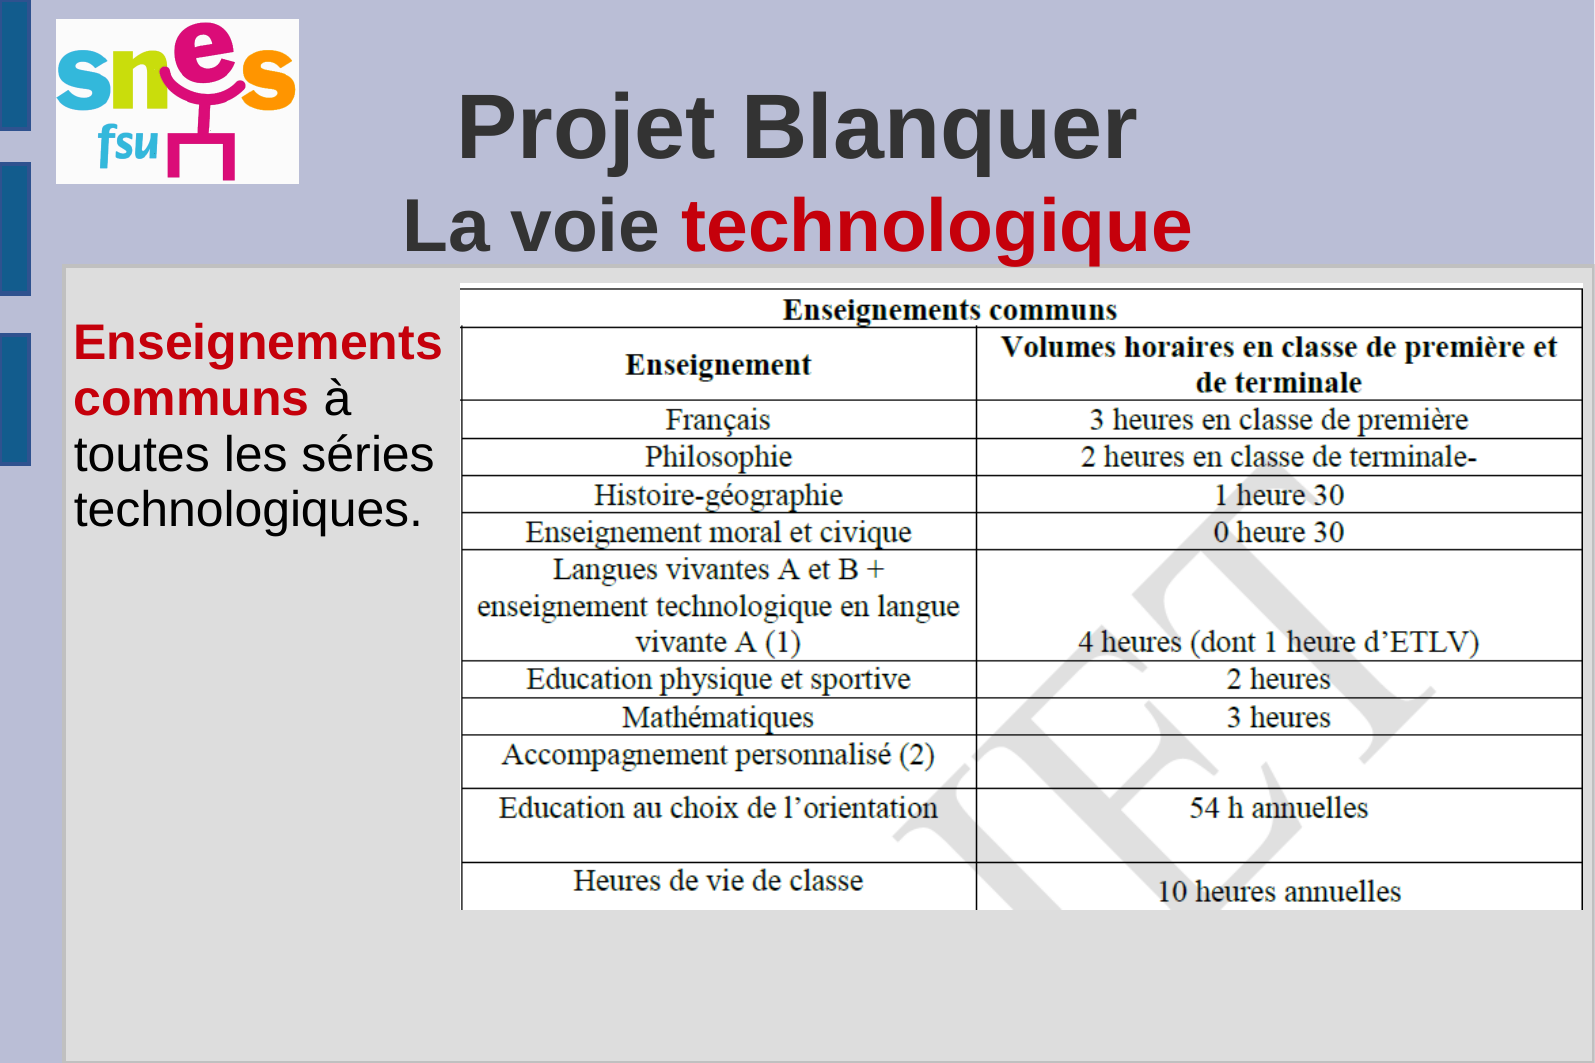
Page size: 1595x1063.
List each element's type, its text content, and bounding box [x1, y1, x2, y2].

picture [56, 19, 299, 184]
title Projet Blanquer La voie technologique [117, 64, 1479, 270]
text_box Enseignements communs à toutes les séries technologiques. [59, 307, 460, 657]
picture [460, 283, 1583, 910]
